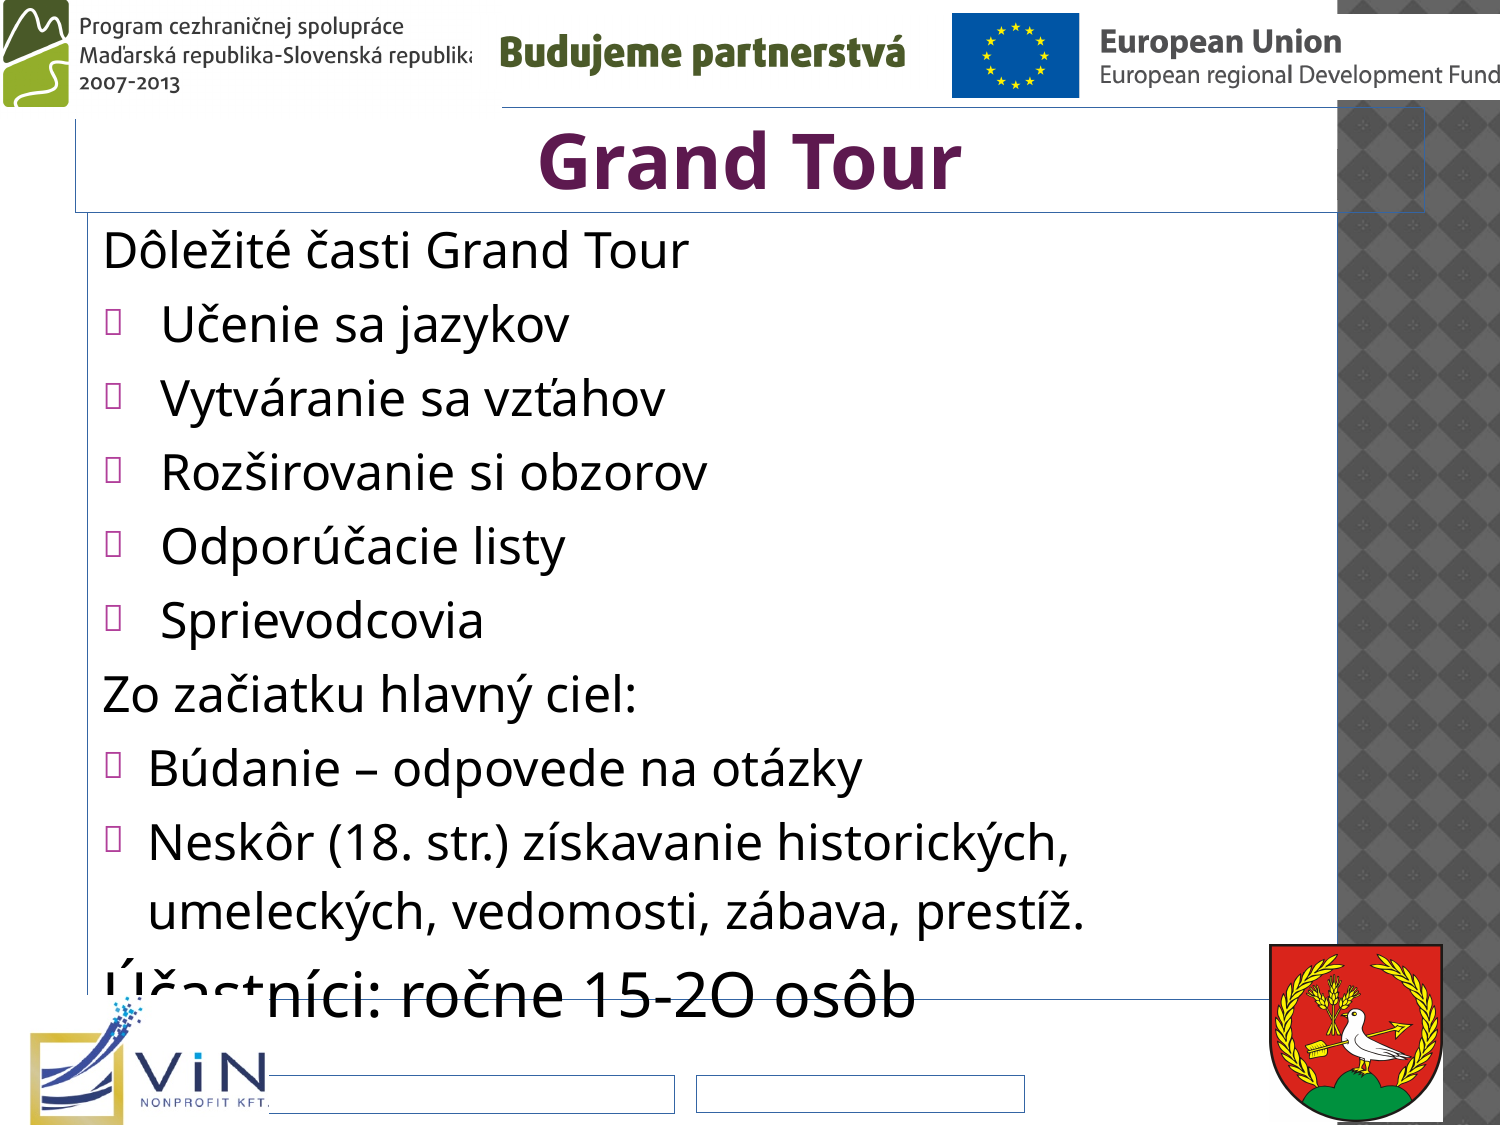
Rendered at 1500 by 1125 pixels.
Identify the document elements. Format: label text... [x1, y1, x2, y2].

title Grand Tour [75, 107, 1425, 213]
picture [7, 995, 269, 1125]
picture [952, 0, 1500, 1125]
picture [0, 0, 944, 119]
list Dôležité časti Grand Tour Učenie sa jazykov Vytváranie sa vzťahov Rozširovanie si obzorov Odporúčacie listy Sprievodcovia Zo začiatku hlavný ciel: Búdanie – odpovede na otázky Neskôr (18. str.) získavanie historických, umeleckých, vedomosti, zábava, prestíž. Účastníci: ročne 15-2O osôb [87, 212, 1338, 1000]
